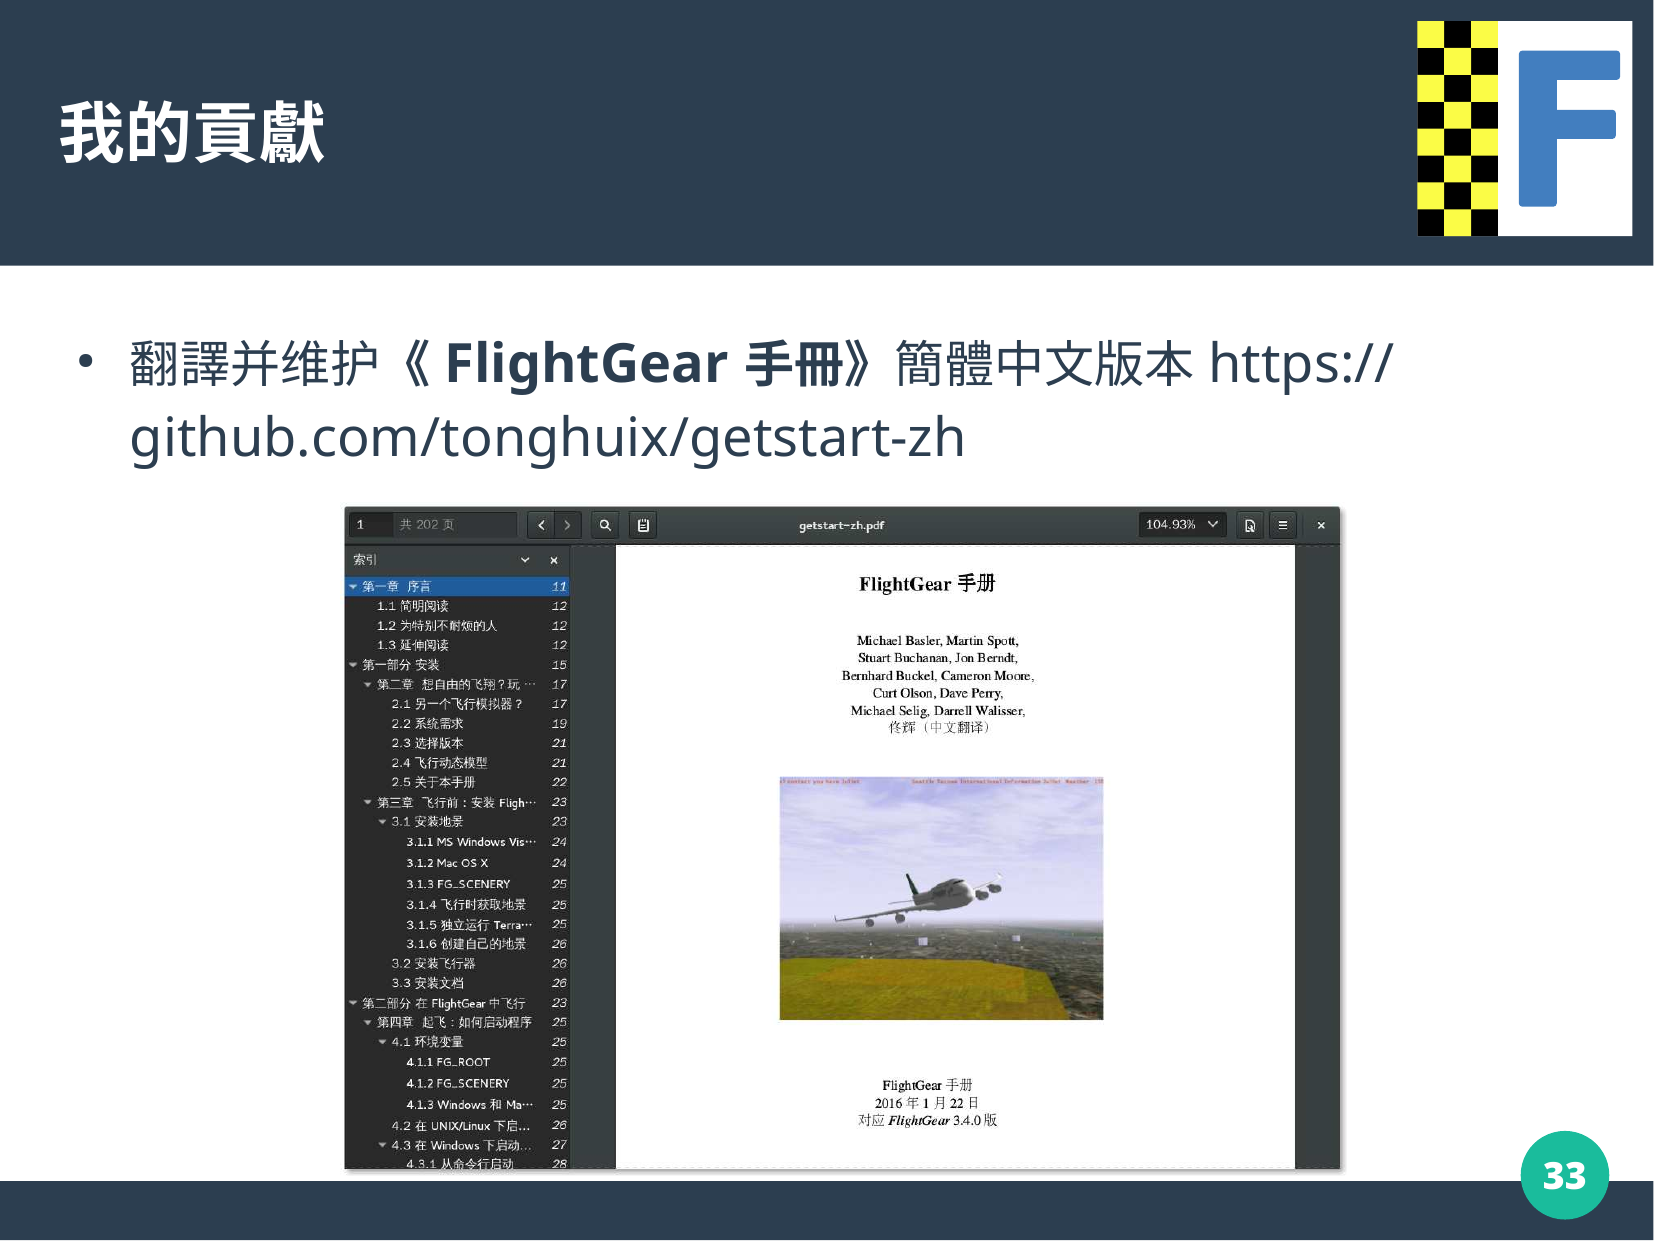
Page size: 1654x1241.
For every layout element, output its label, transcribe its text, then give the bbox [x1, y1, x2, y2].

title 我的貢獻 [59, 49, 1595, 207]
picture [340, 502, 1347, 1176]
list 翻譯并维护《FlightGear手冊》簡體中文版本https://github.com/tonghuix/getstart-zh [59, 324, 1595, 1152]
